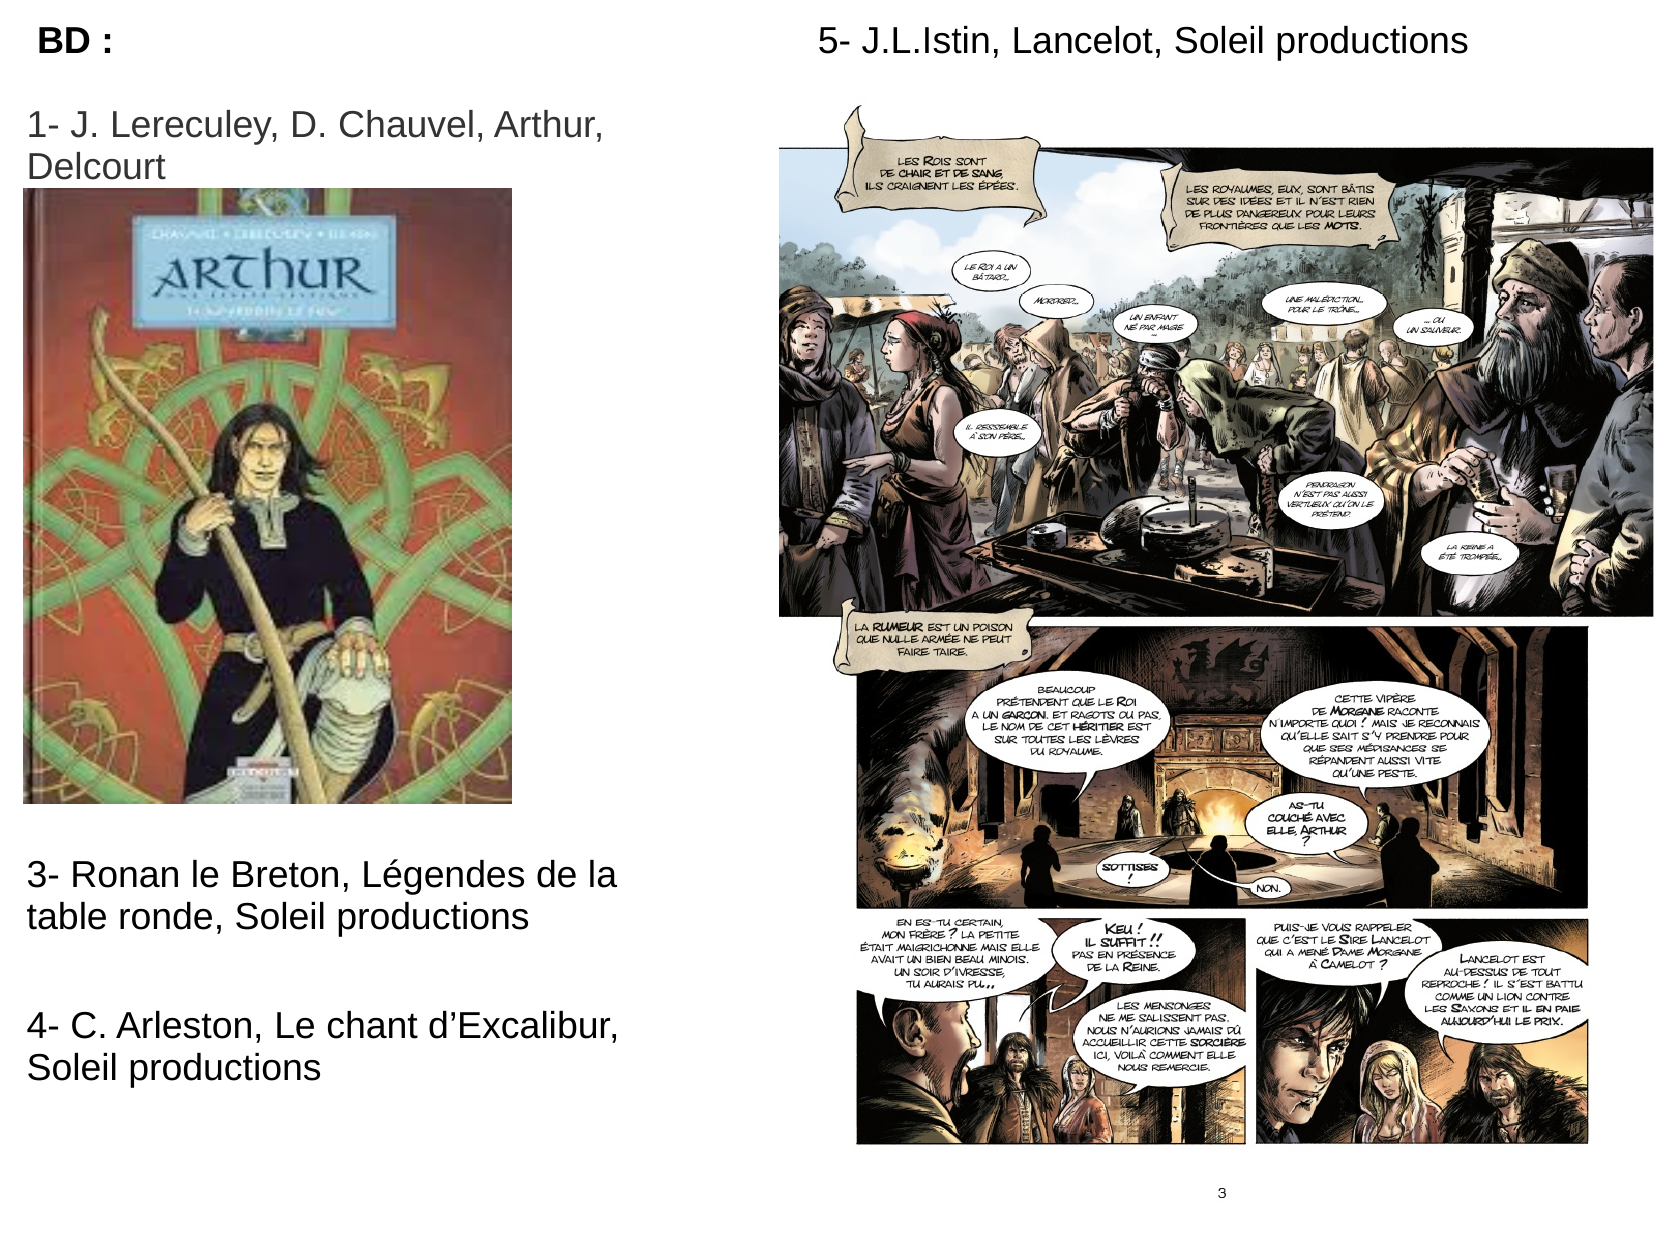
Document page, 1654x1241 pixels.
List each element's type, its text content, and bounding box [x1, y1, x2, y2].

text_box BD : 1- J. Lereculey, D. Chauvel, Arthur, Delcourt 2- J. Sfar, Merlin, Dargaud 3- Ronan le Breton, Légendes de la table ronde, Soleil productions 4- C. Arleston, Le chant d’Excalibur, Soleil productions [11, 11, 638, 1241]
picture [23, 188, 512, 804]
picture [779, 82, 1654, 1241]
text_box 5- J.L.Istin, Lancelot, Soleil productions [803, 11, 1630, 111]
